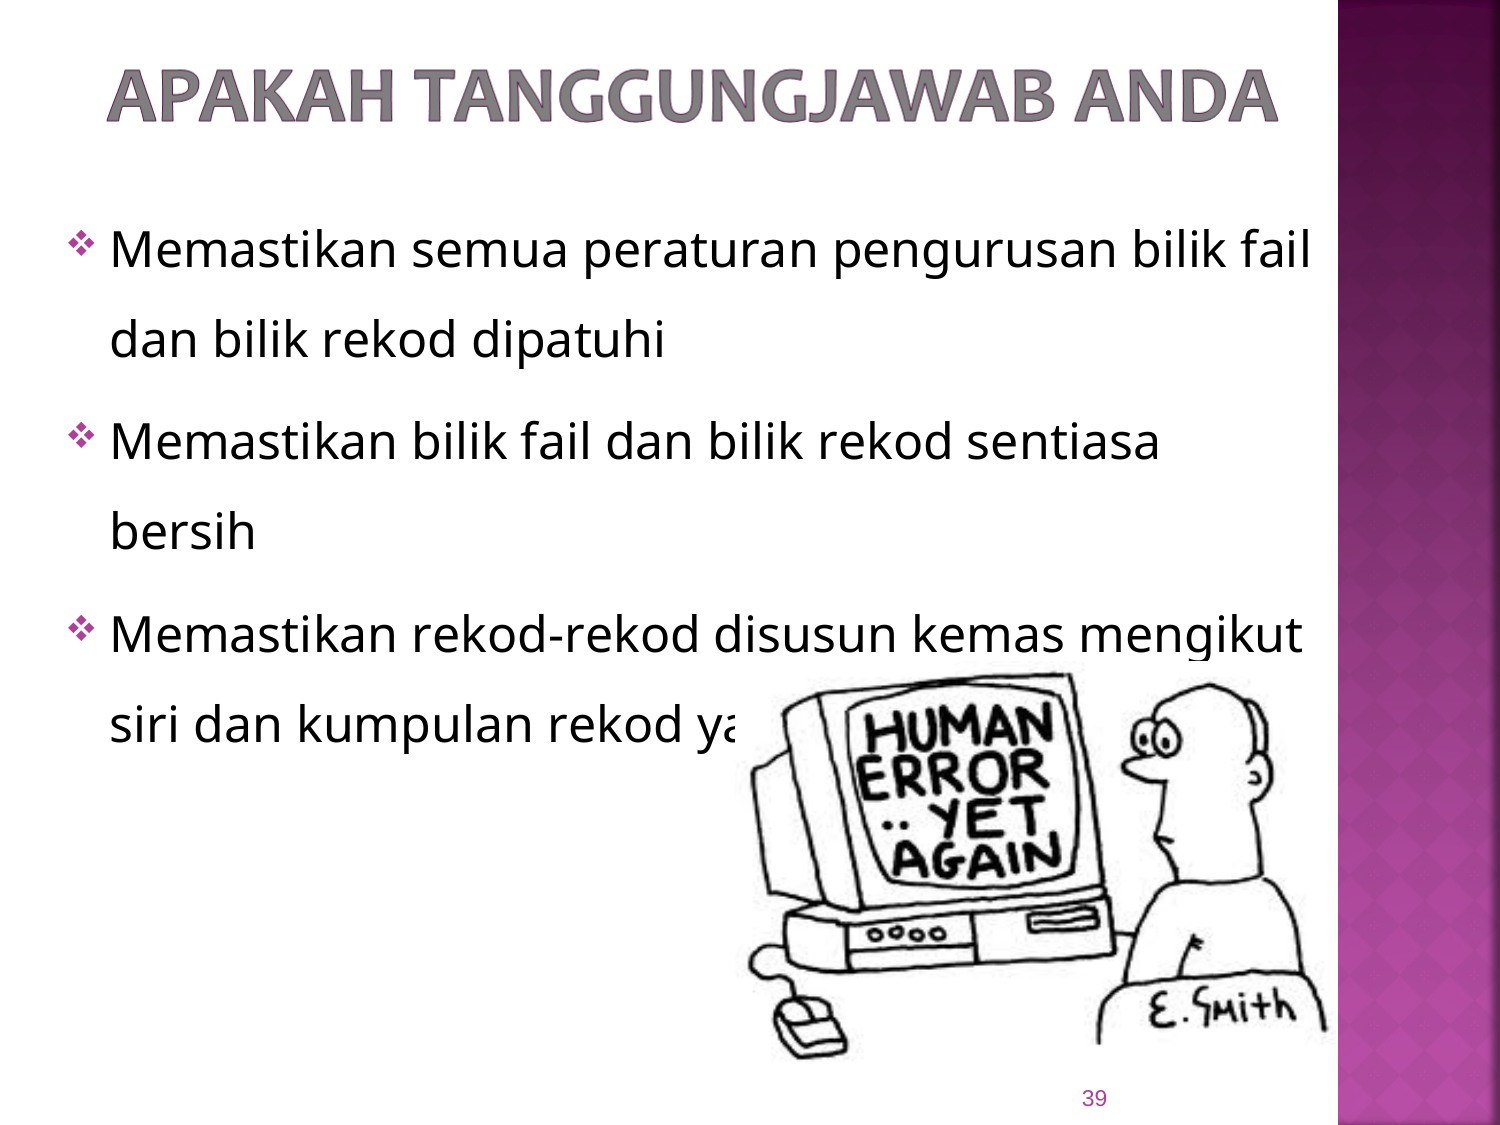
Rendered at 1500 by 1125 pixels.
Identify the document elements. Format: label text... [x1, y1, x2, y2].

picture [99, 0, 1500, 1125]
picture [735, 661, 1336, 1064]
text_box <number> [1025, 1075, 1123, 1114]
list Memastikan semua peraturan pengurusan bilik fail dan bilik rekod dipatuhi Memastikan bilik fail dan bilik rekod sentiasa bersih Memastikan rekod-rekod disusun kemas mengikut siri dan kumpulan rekod yang betul [49, 179, 1338, 923]
